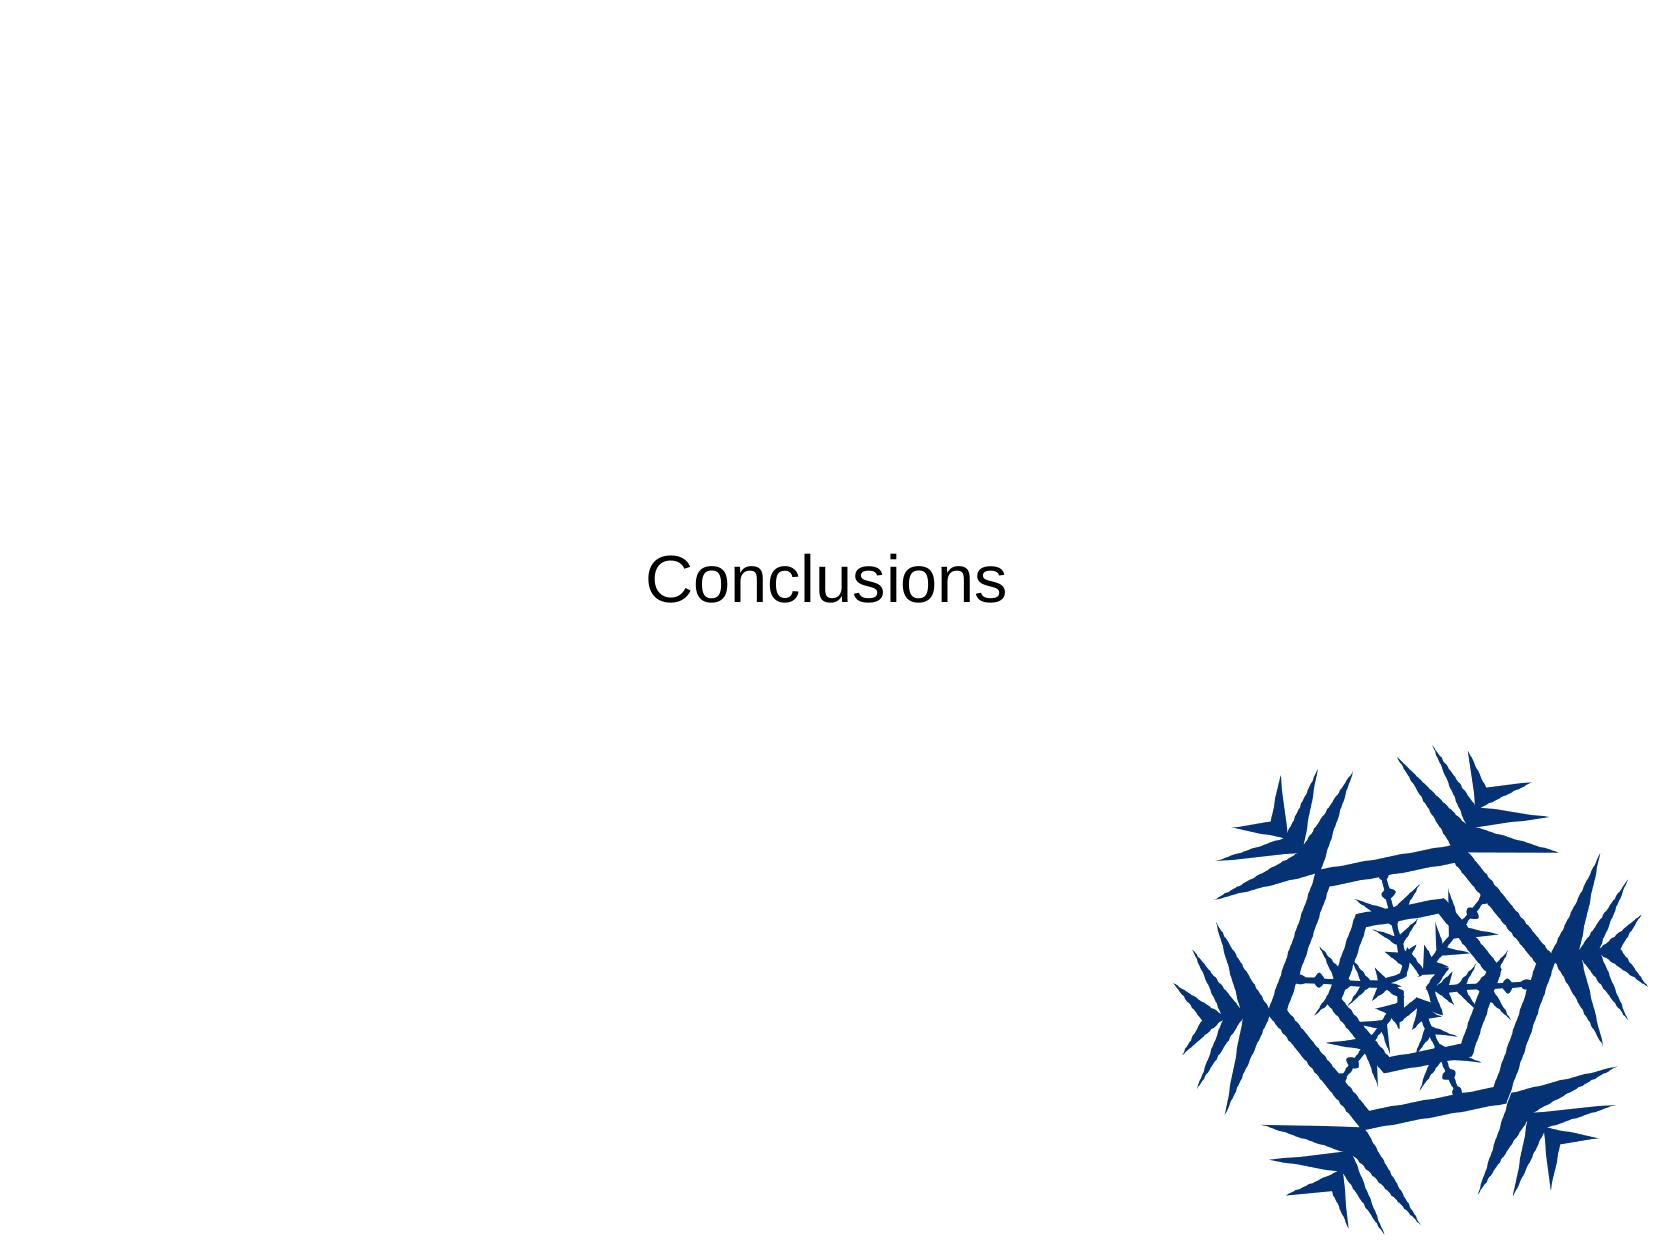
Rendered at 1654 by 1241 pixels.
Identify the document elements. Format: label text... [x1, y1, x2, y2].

picture [1172, 744, 1648, 1235]
subtitle Conclusions [82, 49, 1571, 1109]
